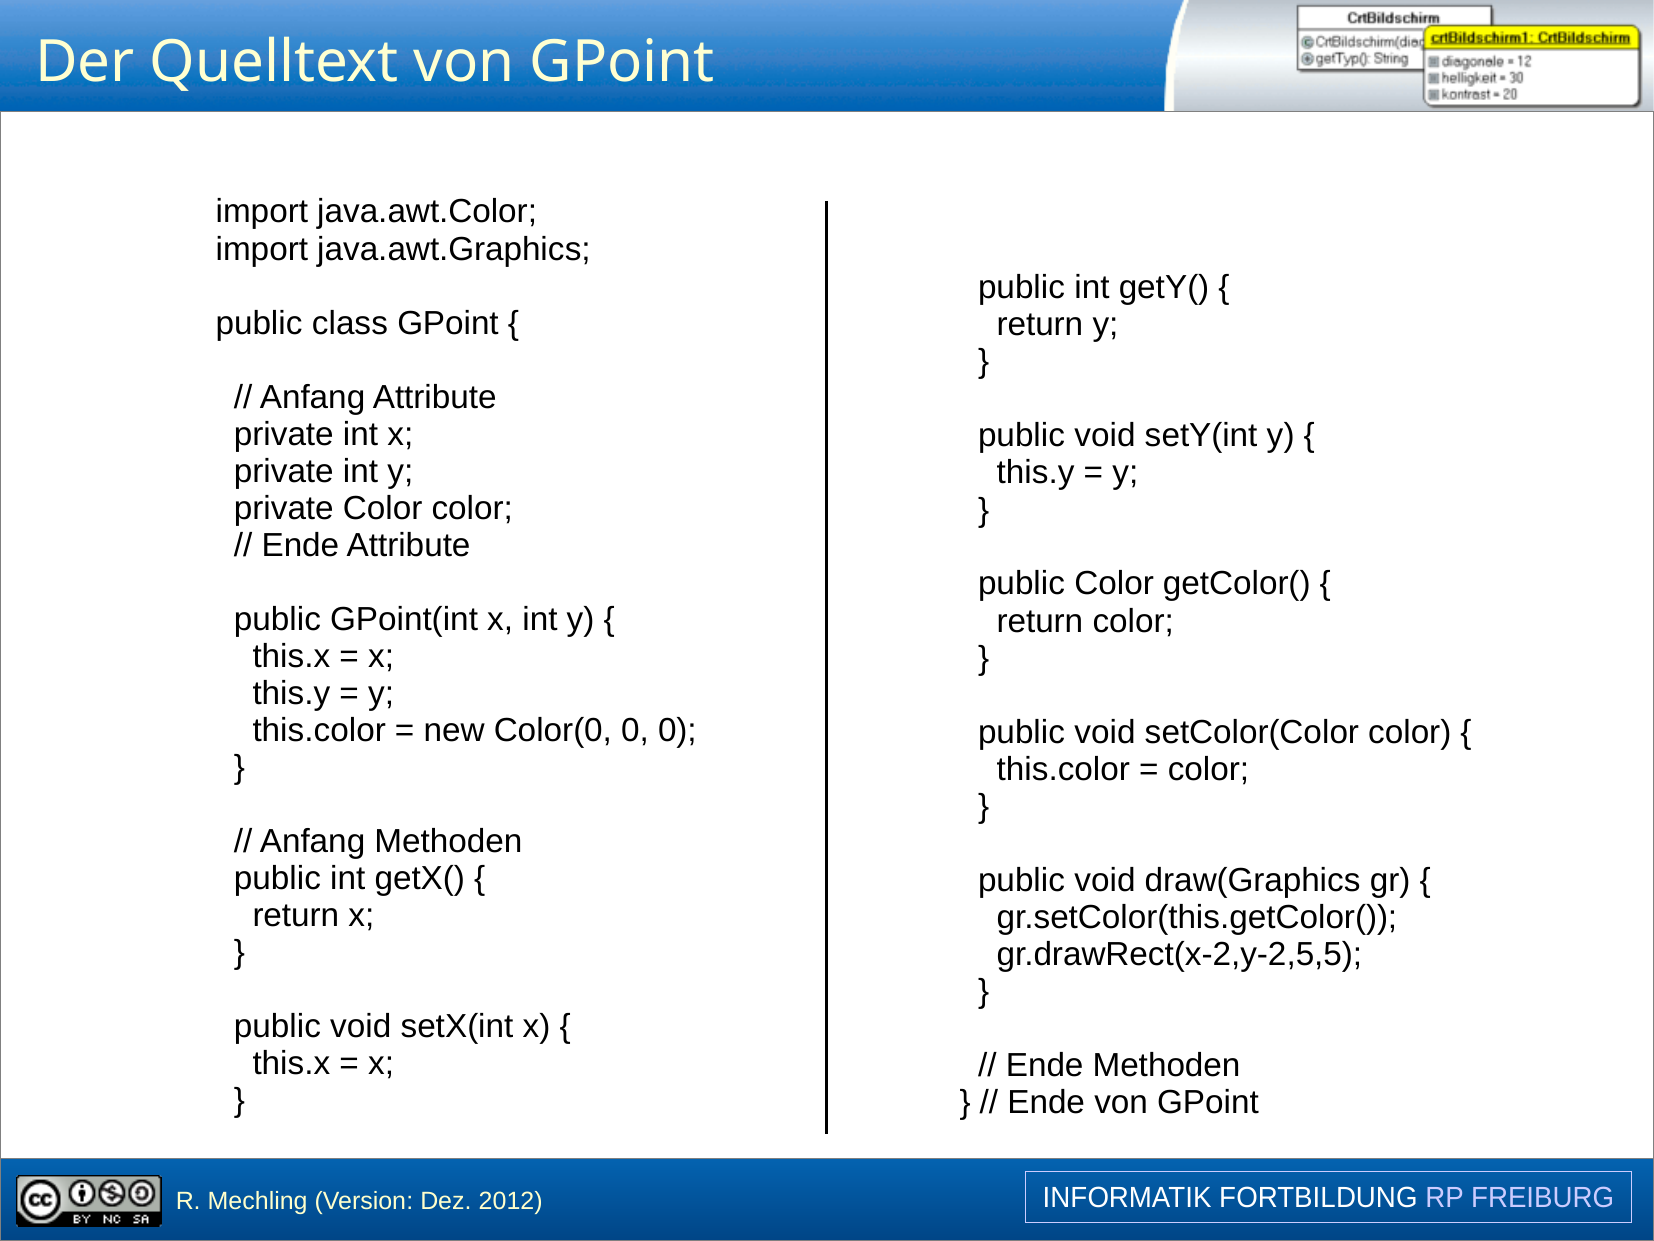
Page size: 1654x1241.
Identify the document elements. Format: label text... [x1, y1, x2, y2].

title Der Quelltext von GPoint [35, 24, 1524, 95]
picture [0, 0, 1654, 111]
text_box public int getY() { return y; } public void setY(int y) { this.y = y; } public Color getColor() { return color; } public void setColor(Color color) { this.color = color; } public void draw(Graphics gr) { gr.setColor(this.getColor()); gr.drawRect(x-2,y-2,5,5); } // Ende Methoden } // Ende von GPoint [944, 224, 1560, 1134]
picture [16, 1175, 162, 1227]
text_box import java.awt.Color; import java.awt.Graphics; public class GPoint { // Anfang Attribute private int x; private int y; private Color color; // Ende Attribute public GPoint(int x, int y) { this.x = x; this.y = y; this.color = new Color(0, 0, 0); } // Anfang Methoden public int getX() { return x; } public void setX(int x) { this.x = x; } [200, 185, 792, 1170]
